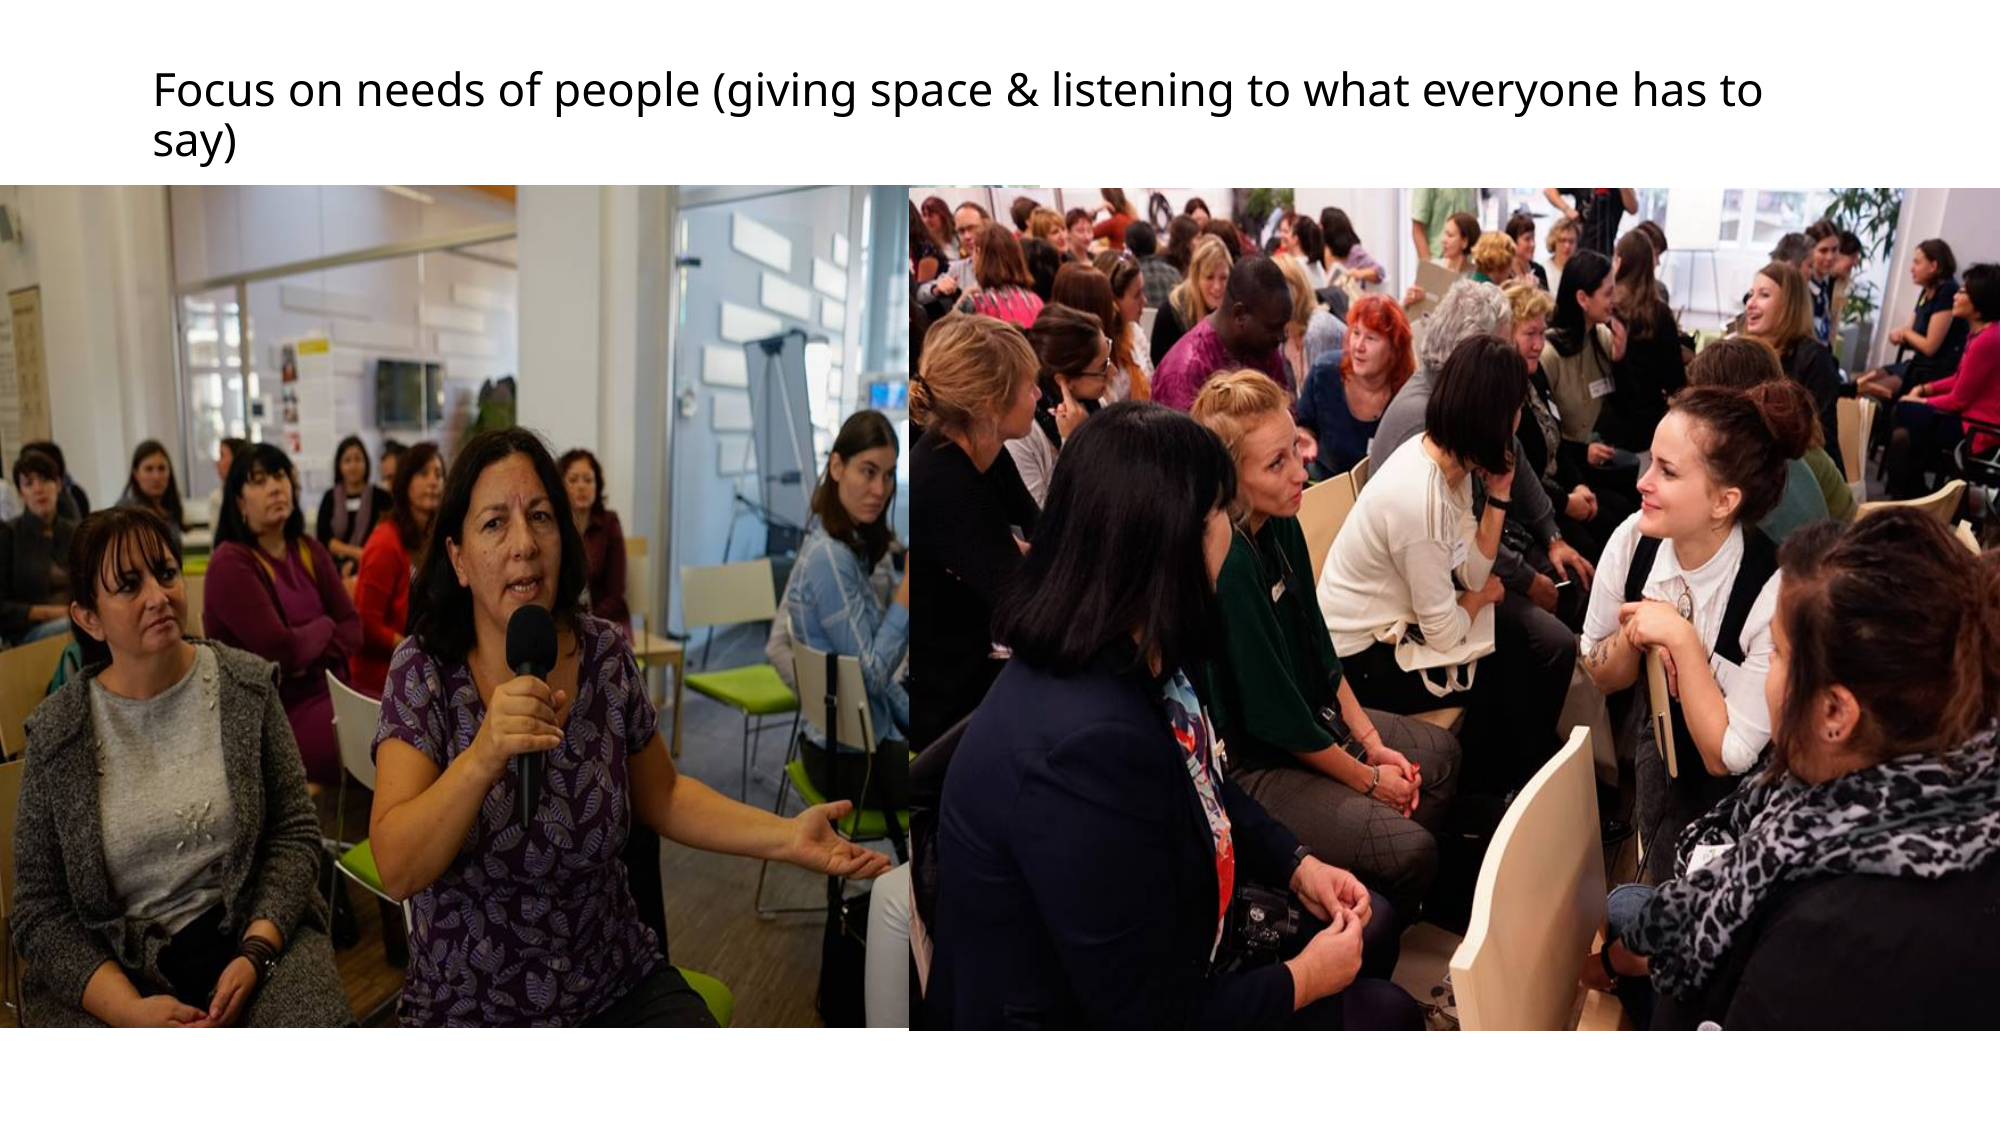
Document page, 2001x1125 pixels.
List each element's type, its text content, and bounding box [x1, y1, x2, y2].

picture [0, 185, 2000, 1031]
title Focus on needs of people (giving space & listening to what everyone has to say) [137, 59, 1863, 188]
